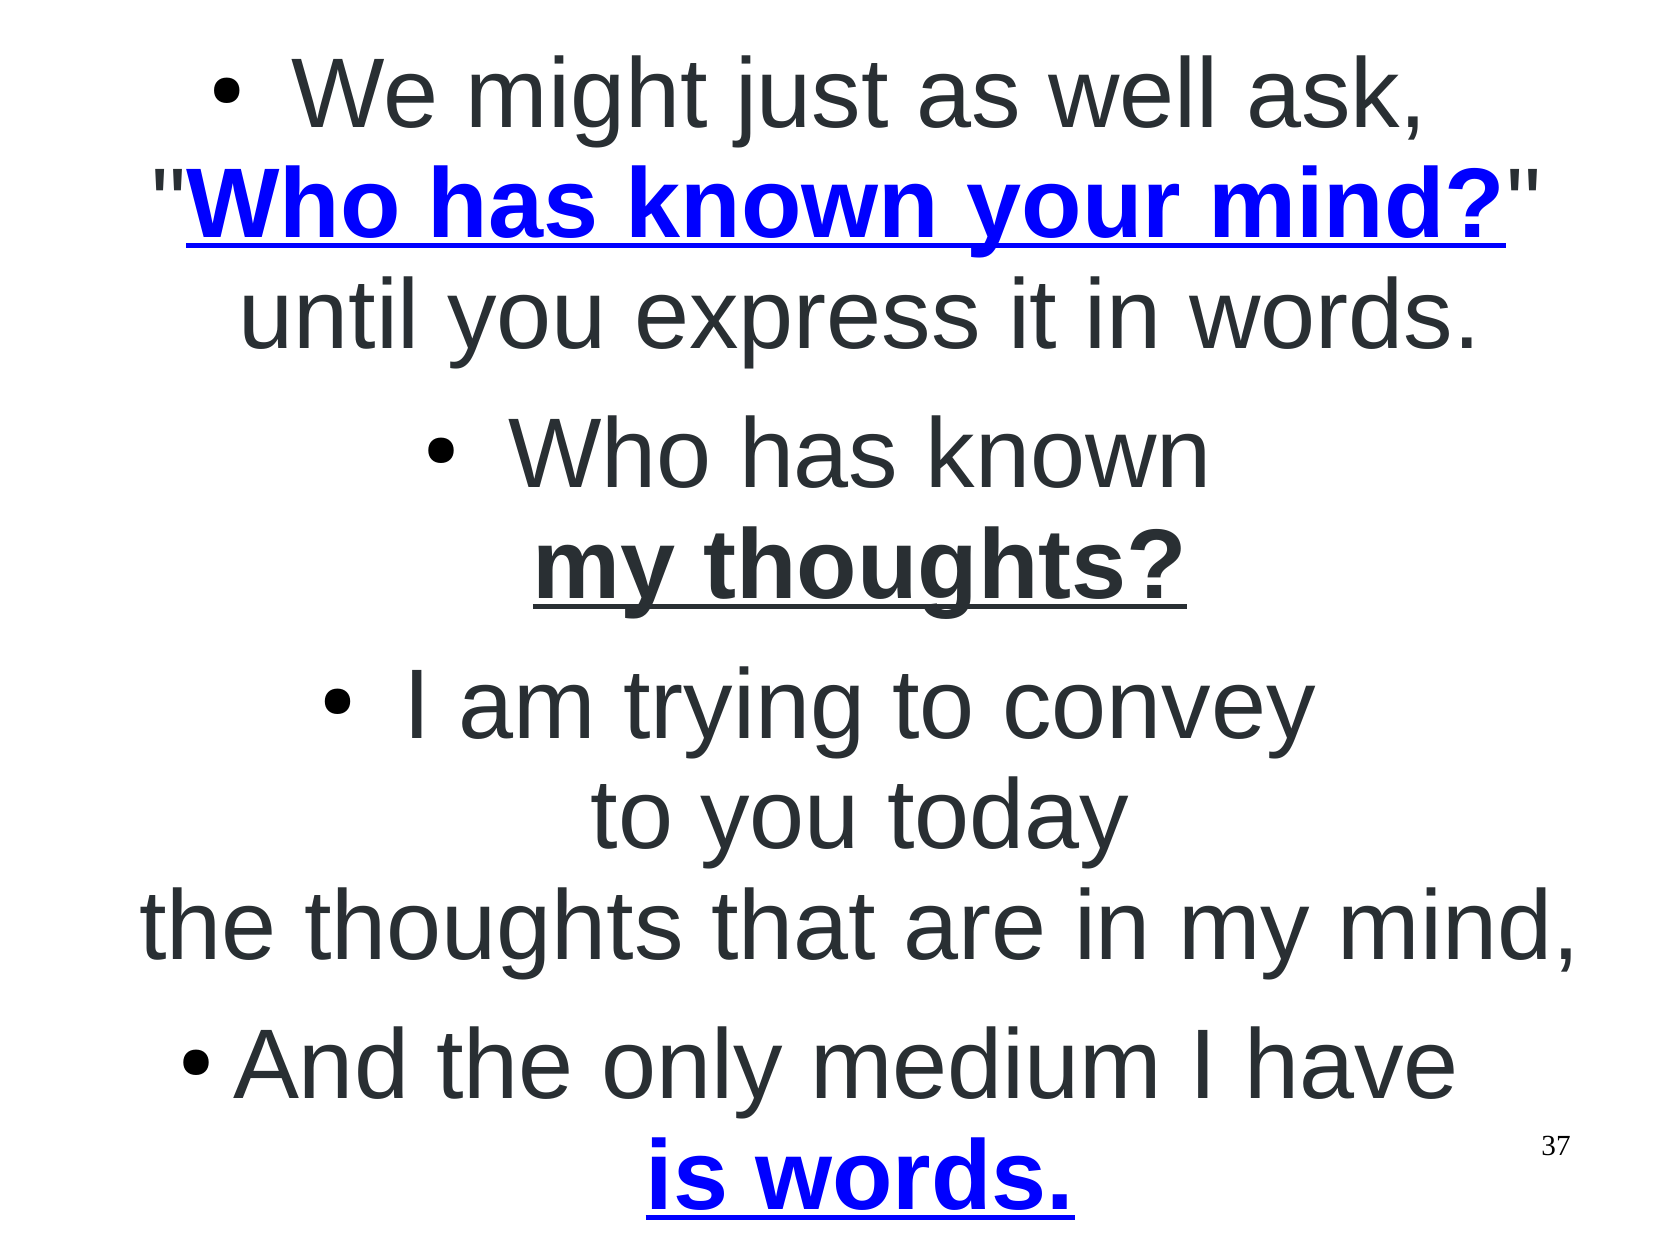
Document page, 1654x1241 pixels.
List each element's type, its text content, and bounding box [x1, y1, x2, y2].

list We might just as well ask, "Who has known your mind?" until you express it in words. Who has known my thoughts? I am trying to convey to you today the thoughts that are in my mind, And the only medium I have is words. [37, 37, 1613, 1238]
